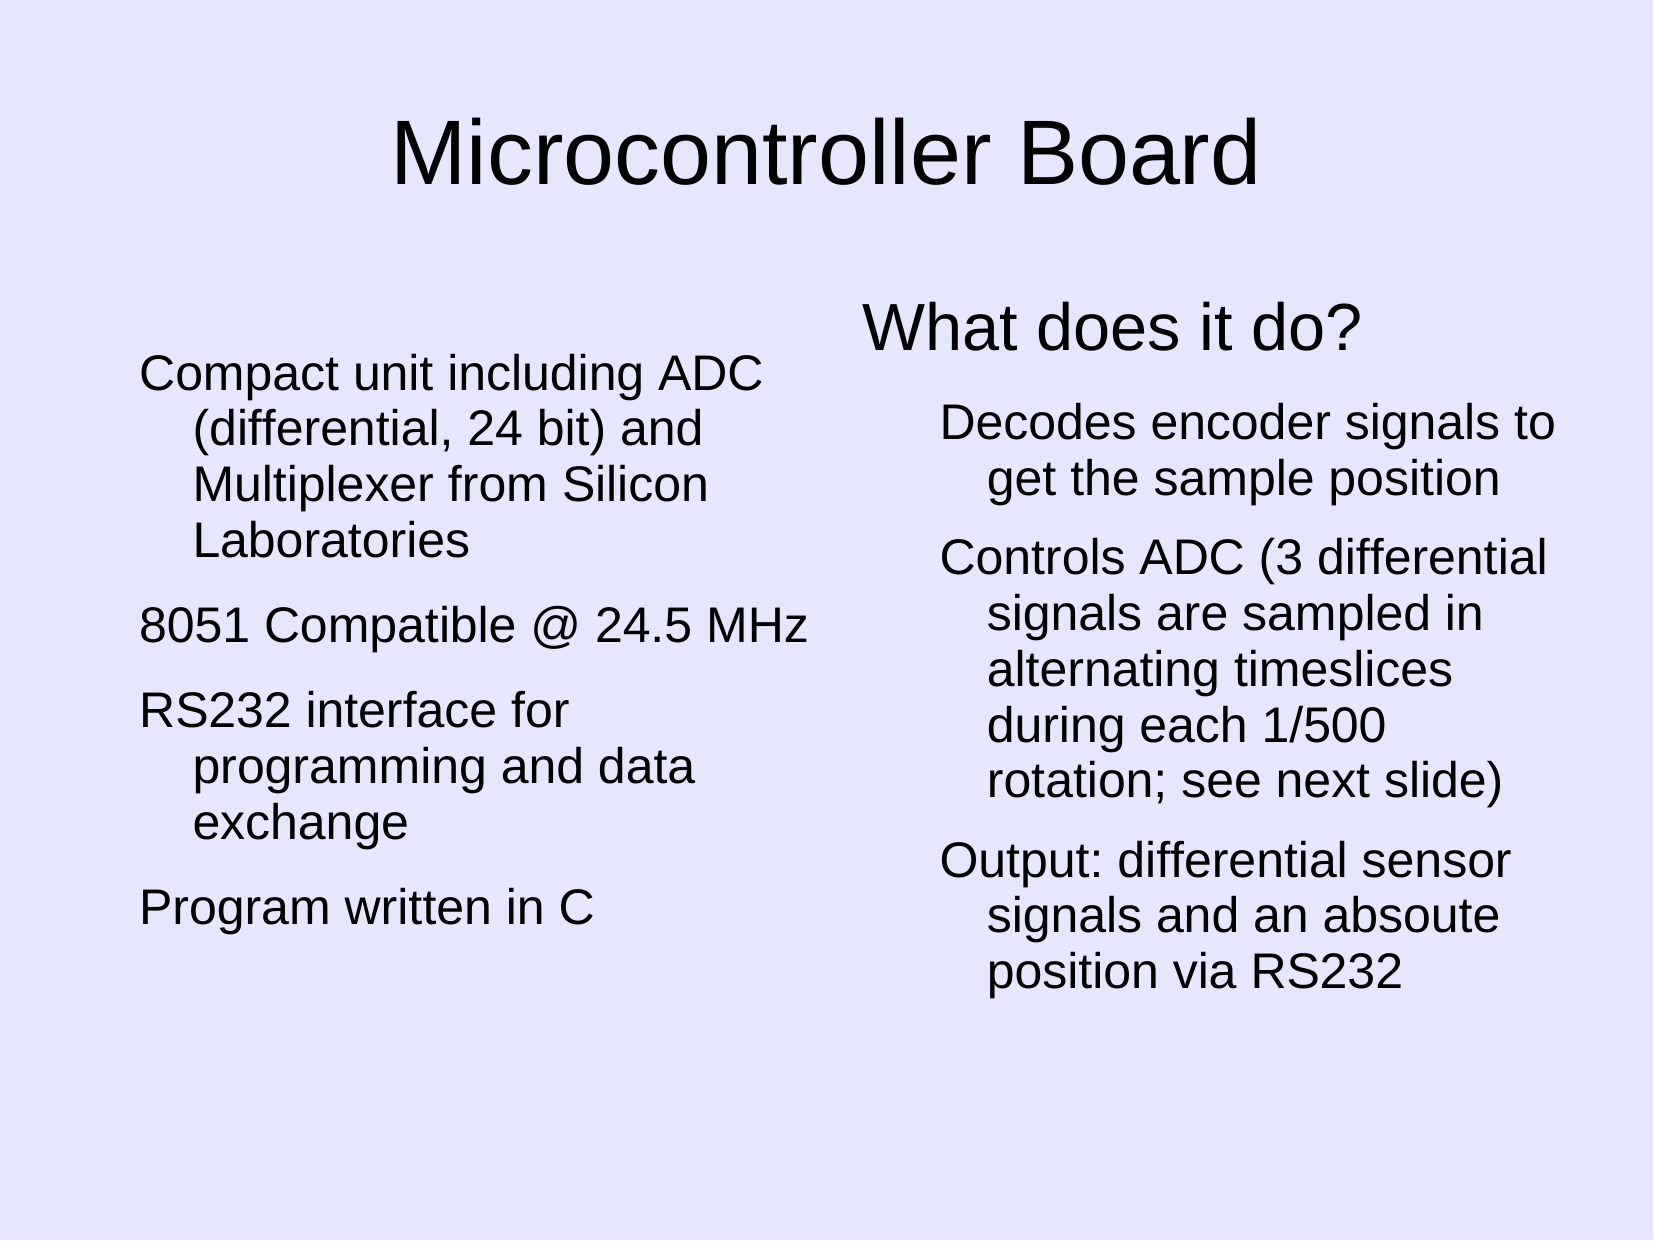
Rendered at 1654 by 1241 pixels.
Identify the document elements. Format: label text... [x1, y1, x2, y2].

list What does it do? Decodes encoder signals to get the sample position Controls ADC (3 differential signals are sampled in alternating timeslices during each 1/500 rotation; see next slide) Output: differential sensor signals and an absoute position via RS232 [845, 290, 1572, 1109]
list Compact unit including ADC (differential, 24 bit) and Multiplexer from Silicon Laboratories 8051 Compatible @ 24.5 MHz RS232 interface for programming and data exchange Program written in C [121, 344, 811, 1127]
title Microcontroller Board [82, 49, 1571, 257]
